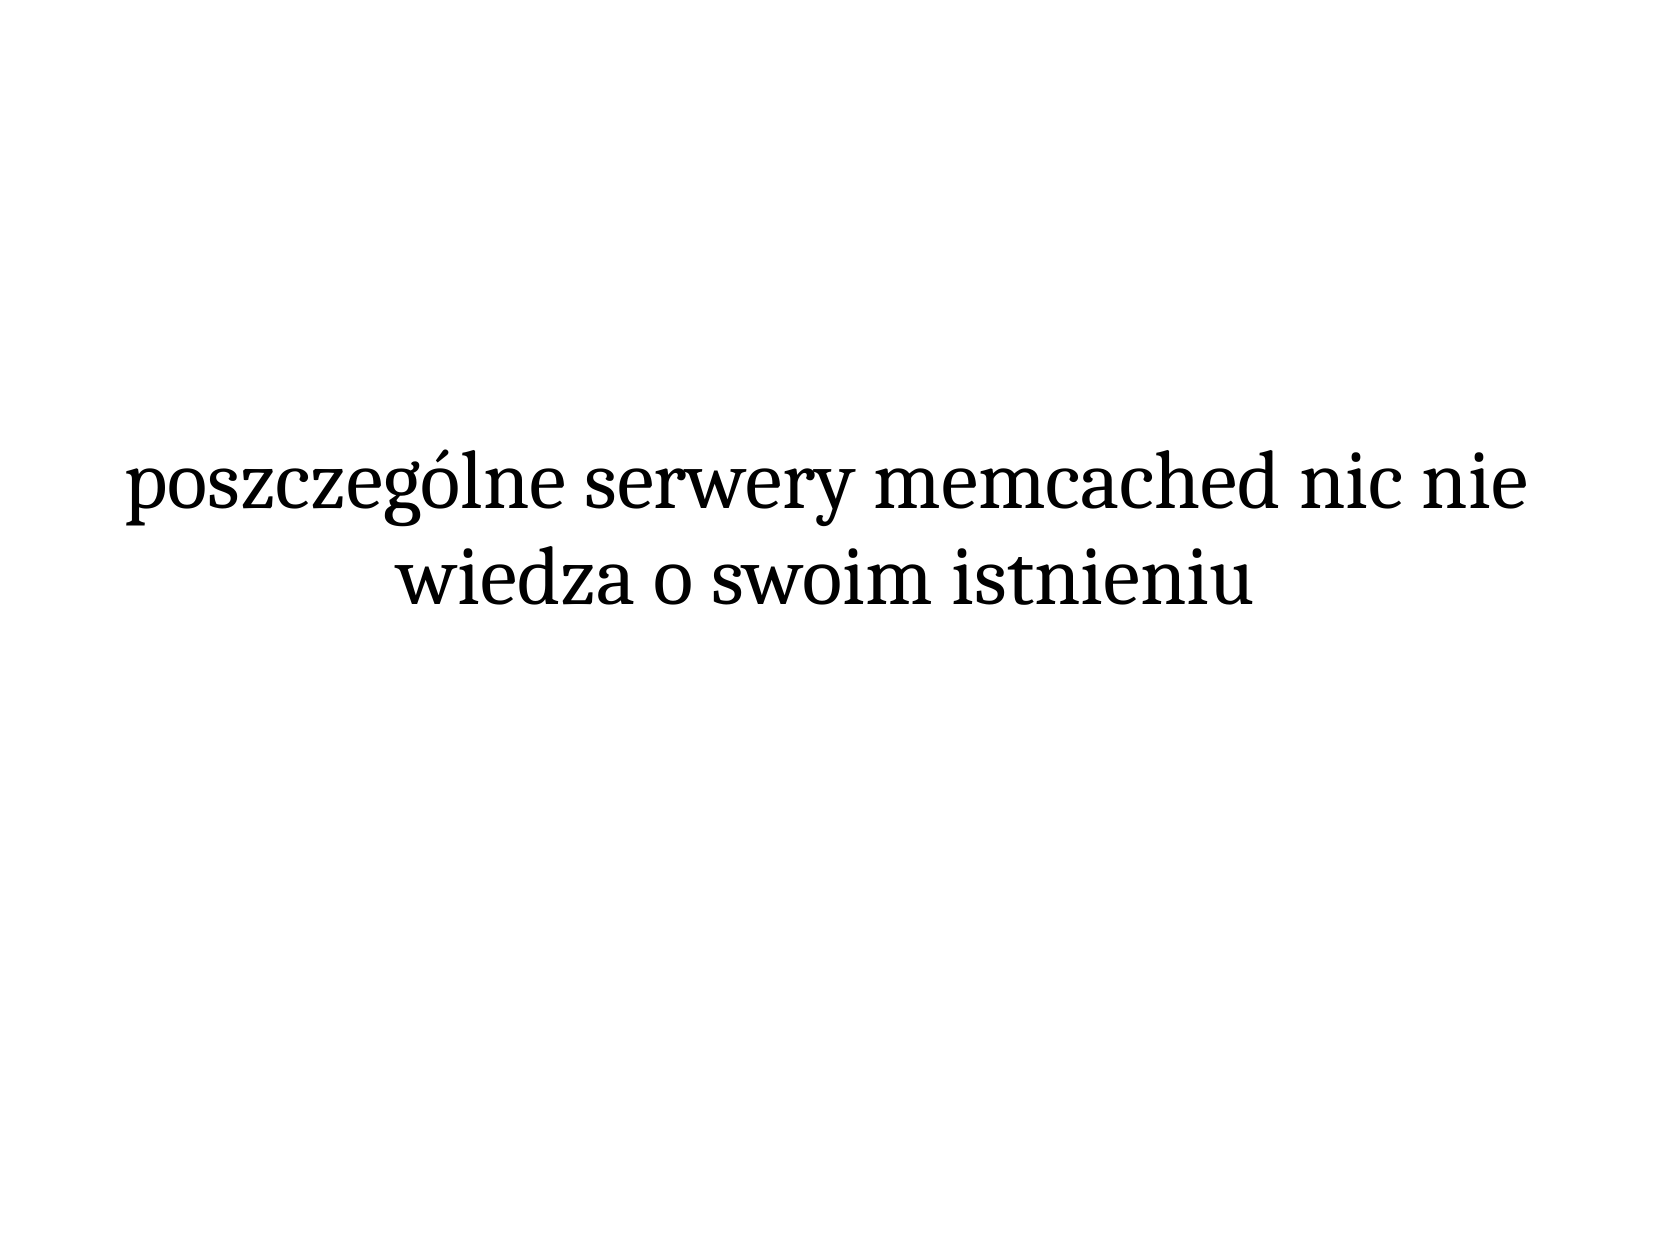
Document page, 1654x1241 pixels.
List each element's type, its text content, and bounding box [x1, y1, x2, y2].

subtitle poszczególne serwery memcached nic nie wiedza o swoim istnieniu [82, 49, 1571, 1010]
